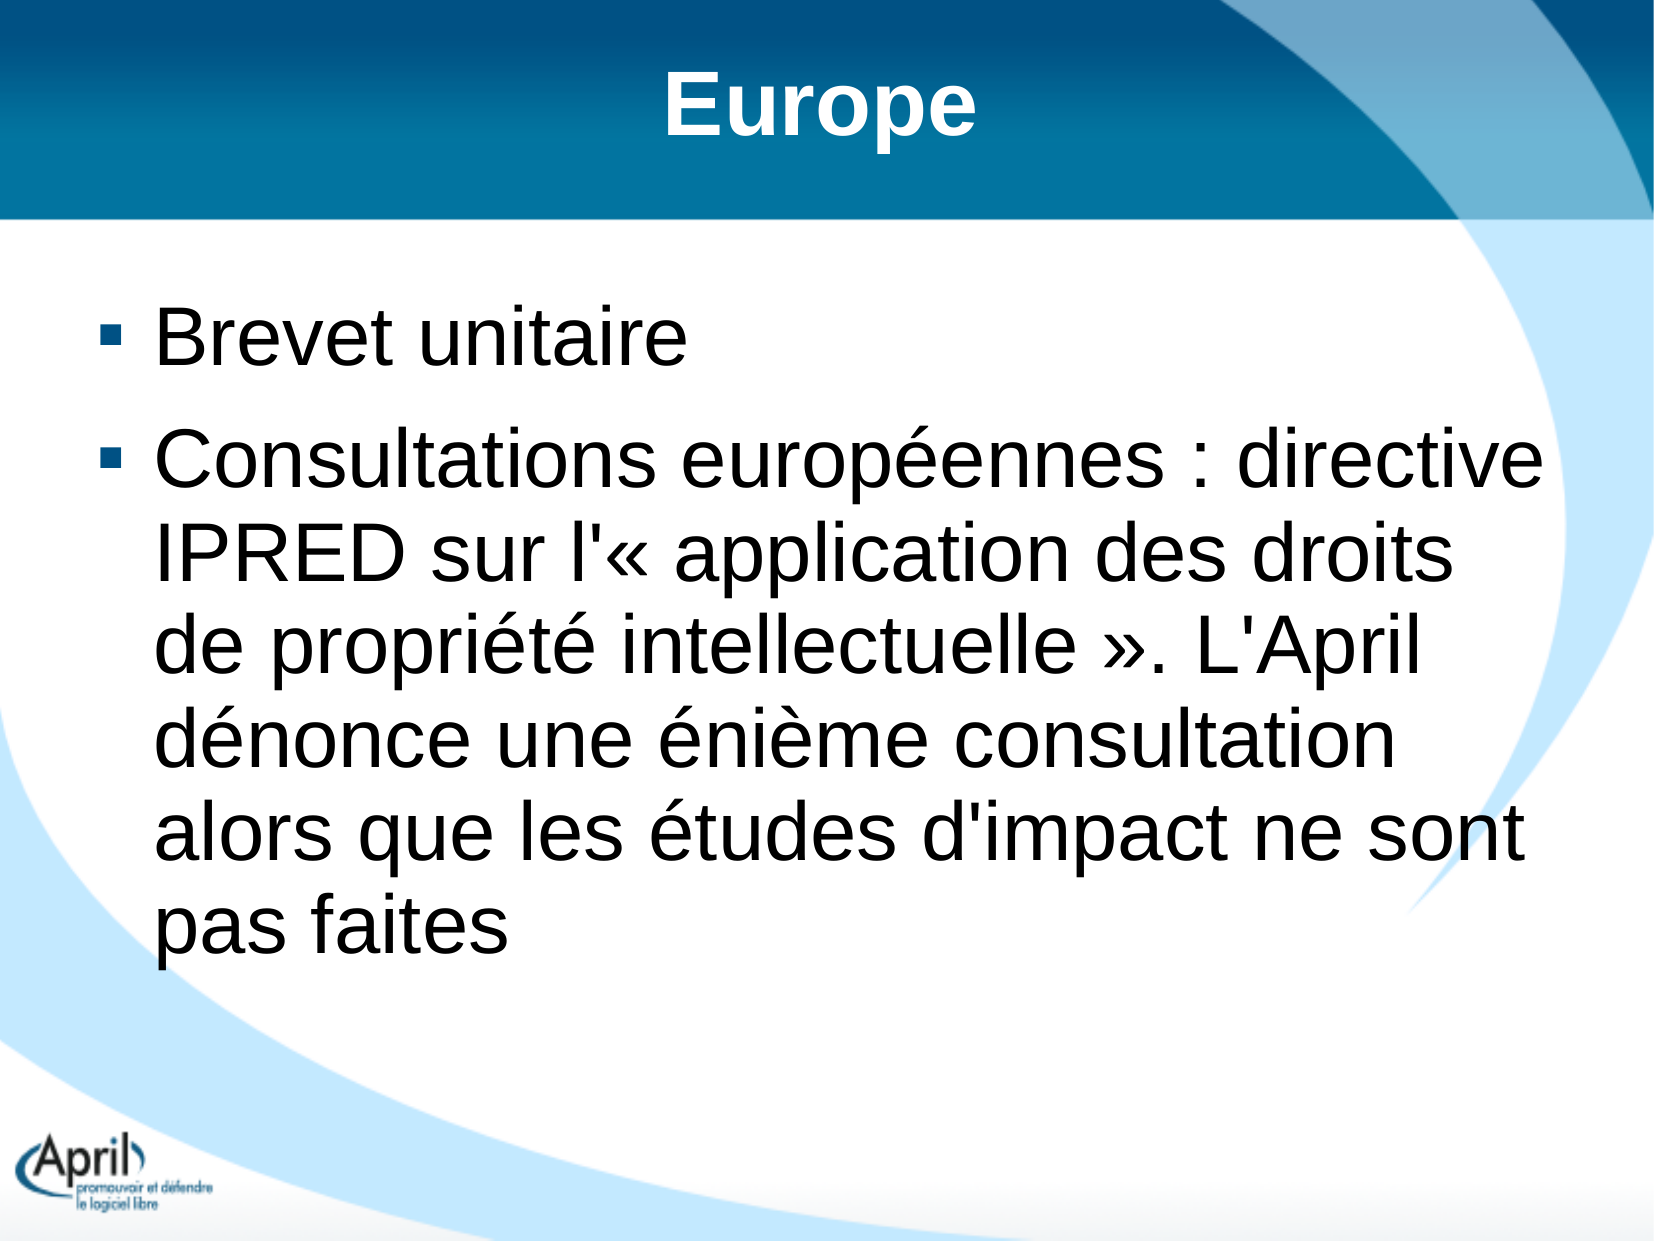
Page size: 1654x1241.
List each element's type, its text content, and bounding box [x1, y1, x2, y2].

picture [0, 0, 1654, 1241]
title Europe [76, 7, 1565, 200]
list Brevet unitaire Consultations européennes : directive IPRED sur l'« application des droits de propriété intellectuelle ». L'April dénonce une énième consultation alors que les études d'impact ne sont pas faites [82, 290, 1571, 1094]
